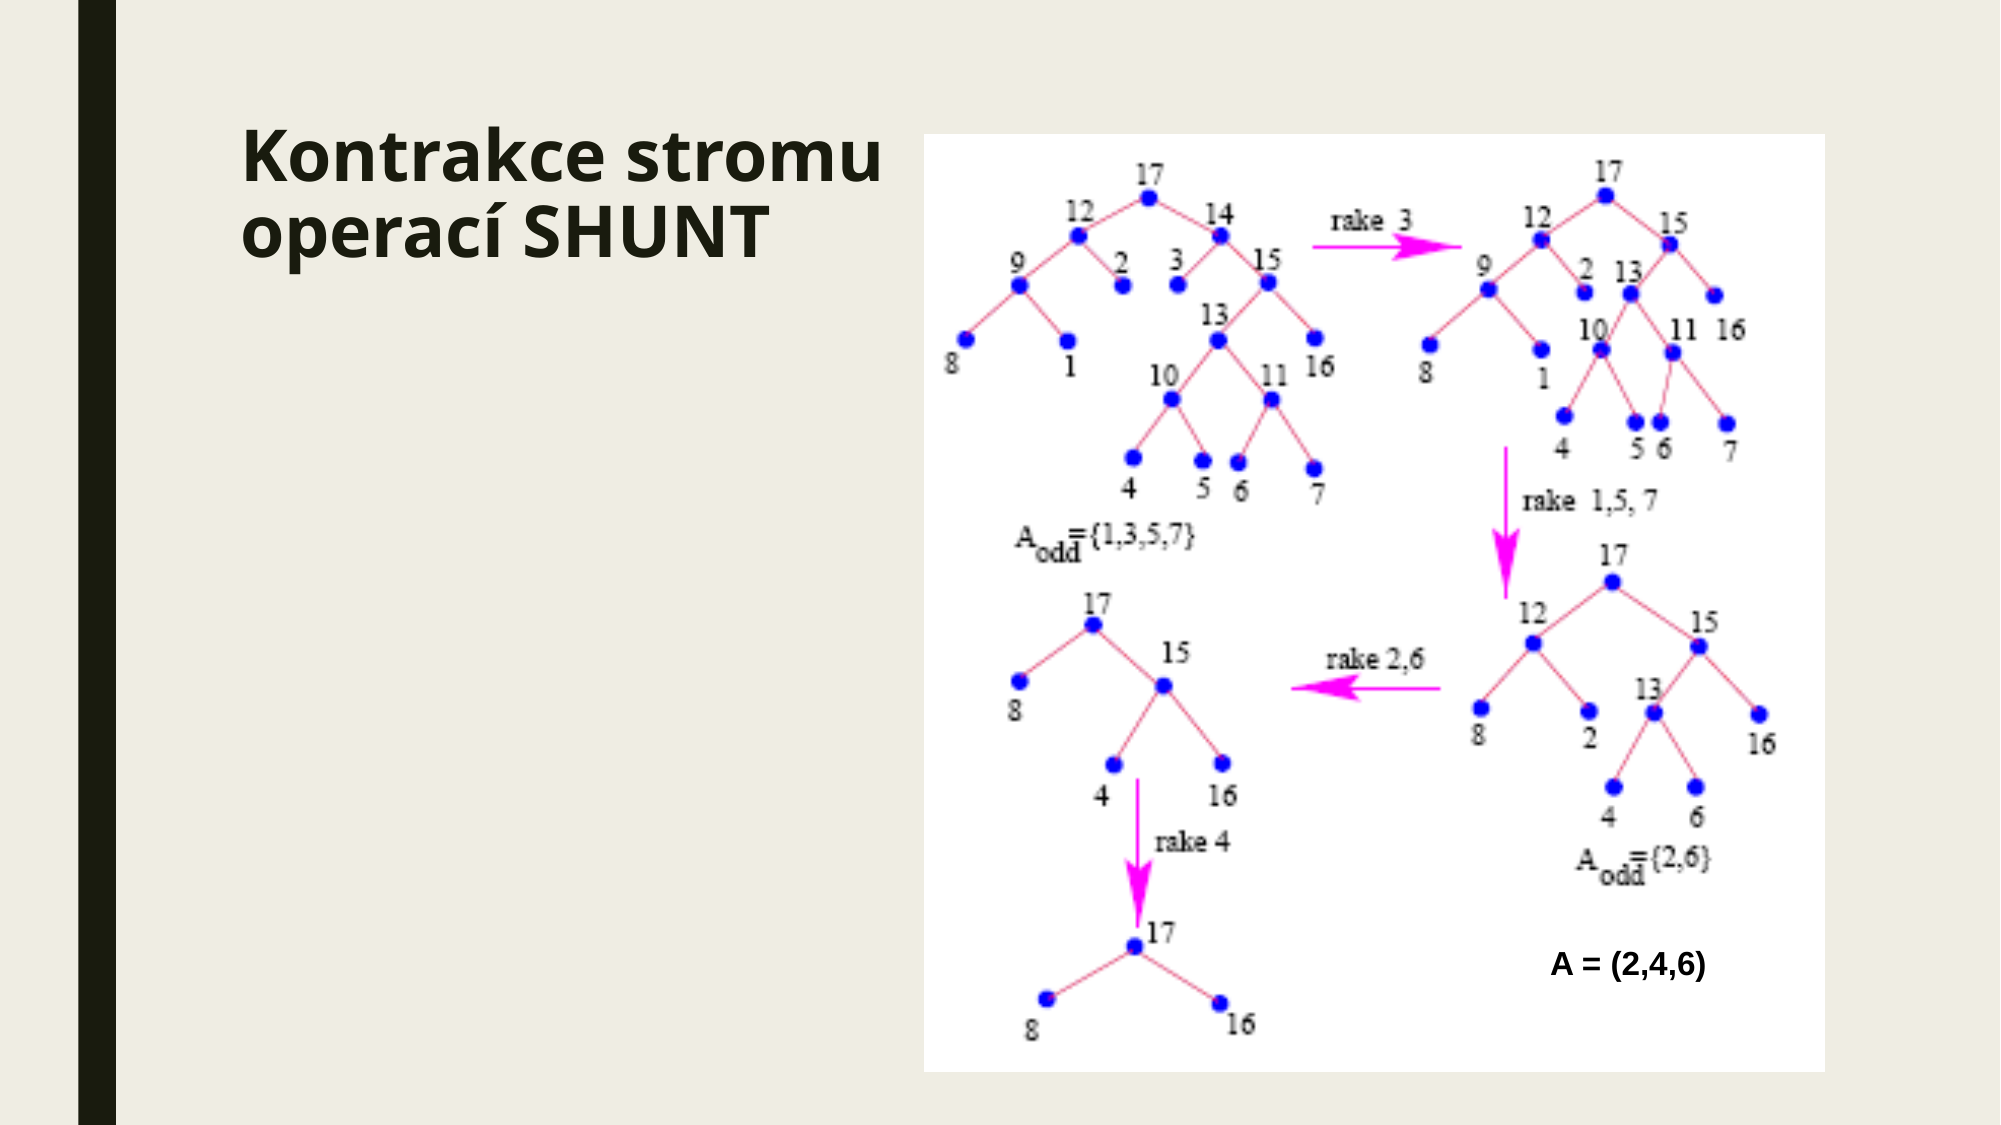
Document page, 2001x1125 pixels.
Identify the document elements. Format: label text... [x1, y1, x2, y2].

picture [924, 134, 1825, 1072]
text_box A = (2,4,6) [1535, 935, 1725, 991]
title Kontrakce stromu operací SHUNT [225, 112, 907, 357]
